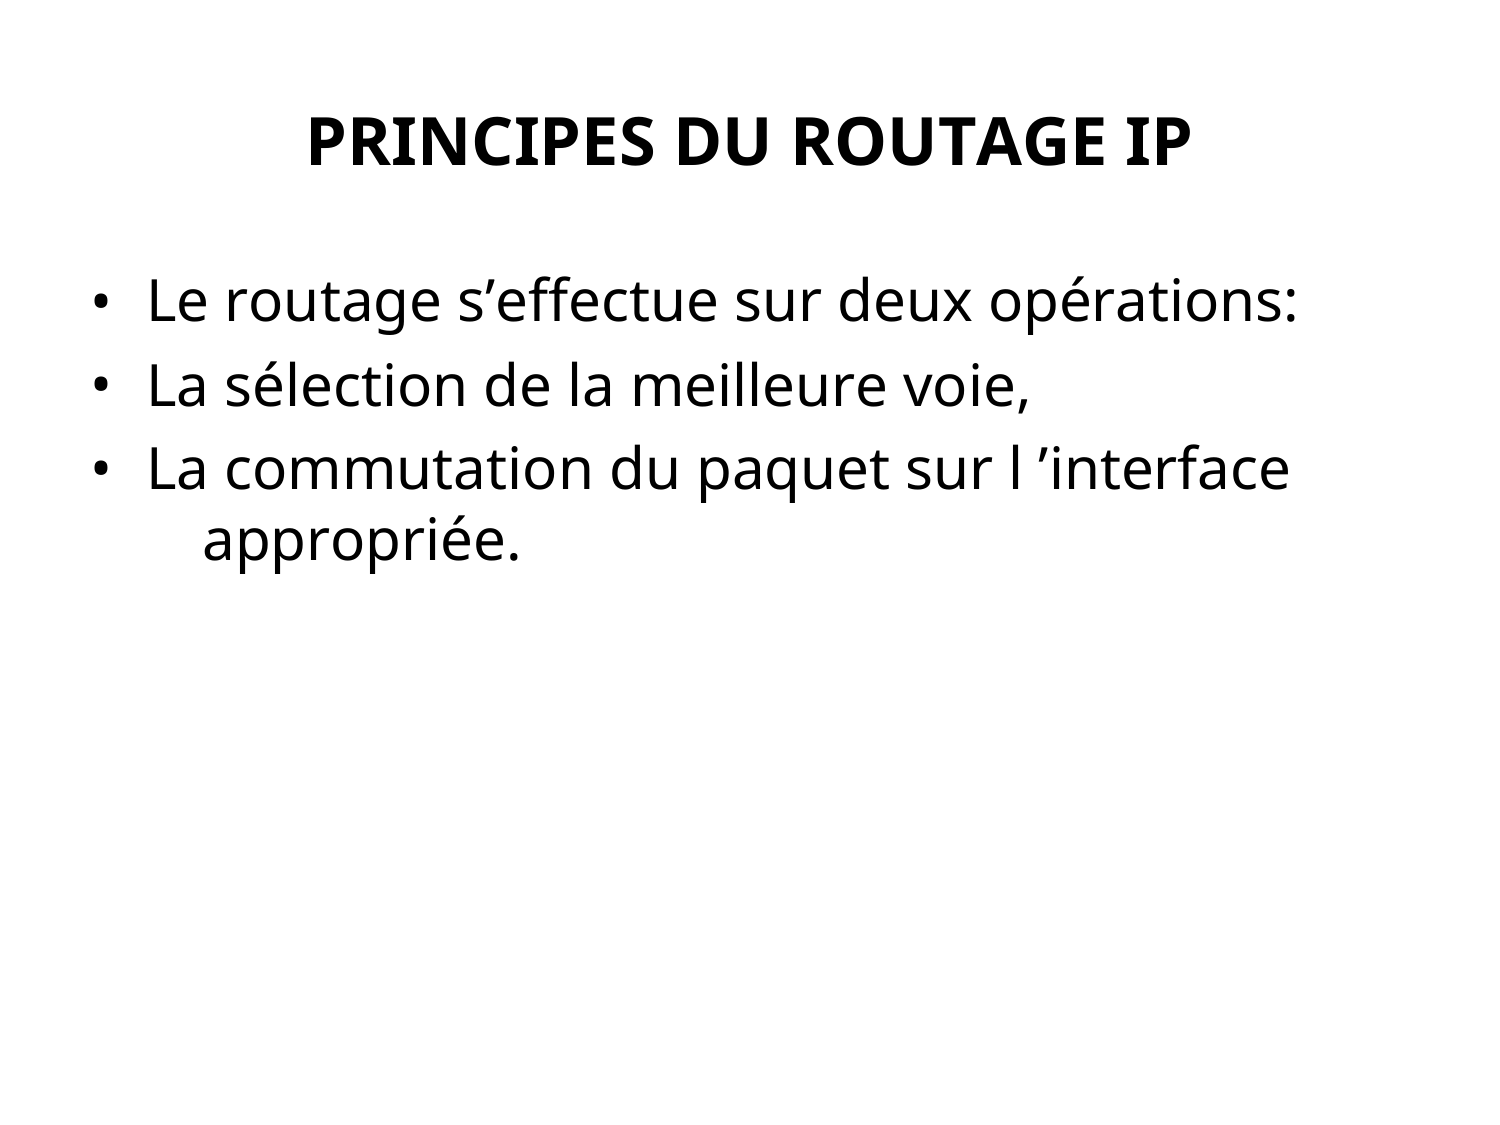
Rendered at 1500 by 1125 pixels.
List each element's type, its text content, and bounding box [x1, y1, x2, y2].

title PRINCIPES DU ROUTAGE IP [75, 45, 1426, 233]
list Le routage s’effectue sur deux opérations: La sélection de la meilleure voie, La commutation du paquet sur l ’interface appropriée. [75, 262, 1426, 1005]
